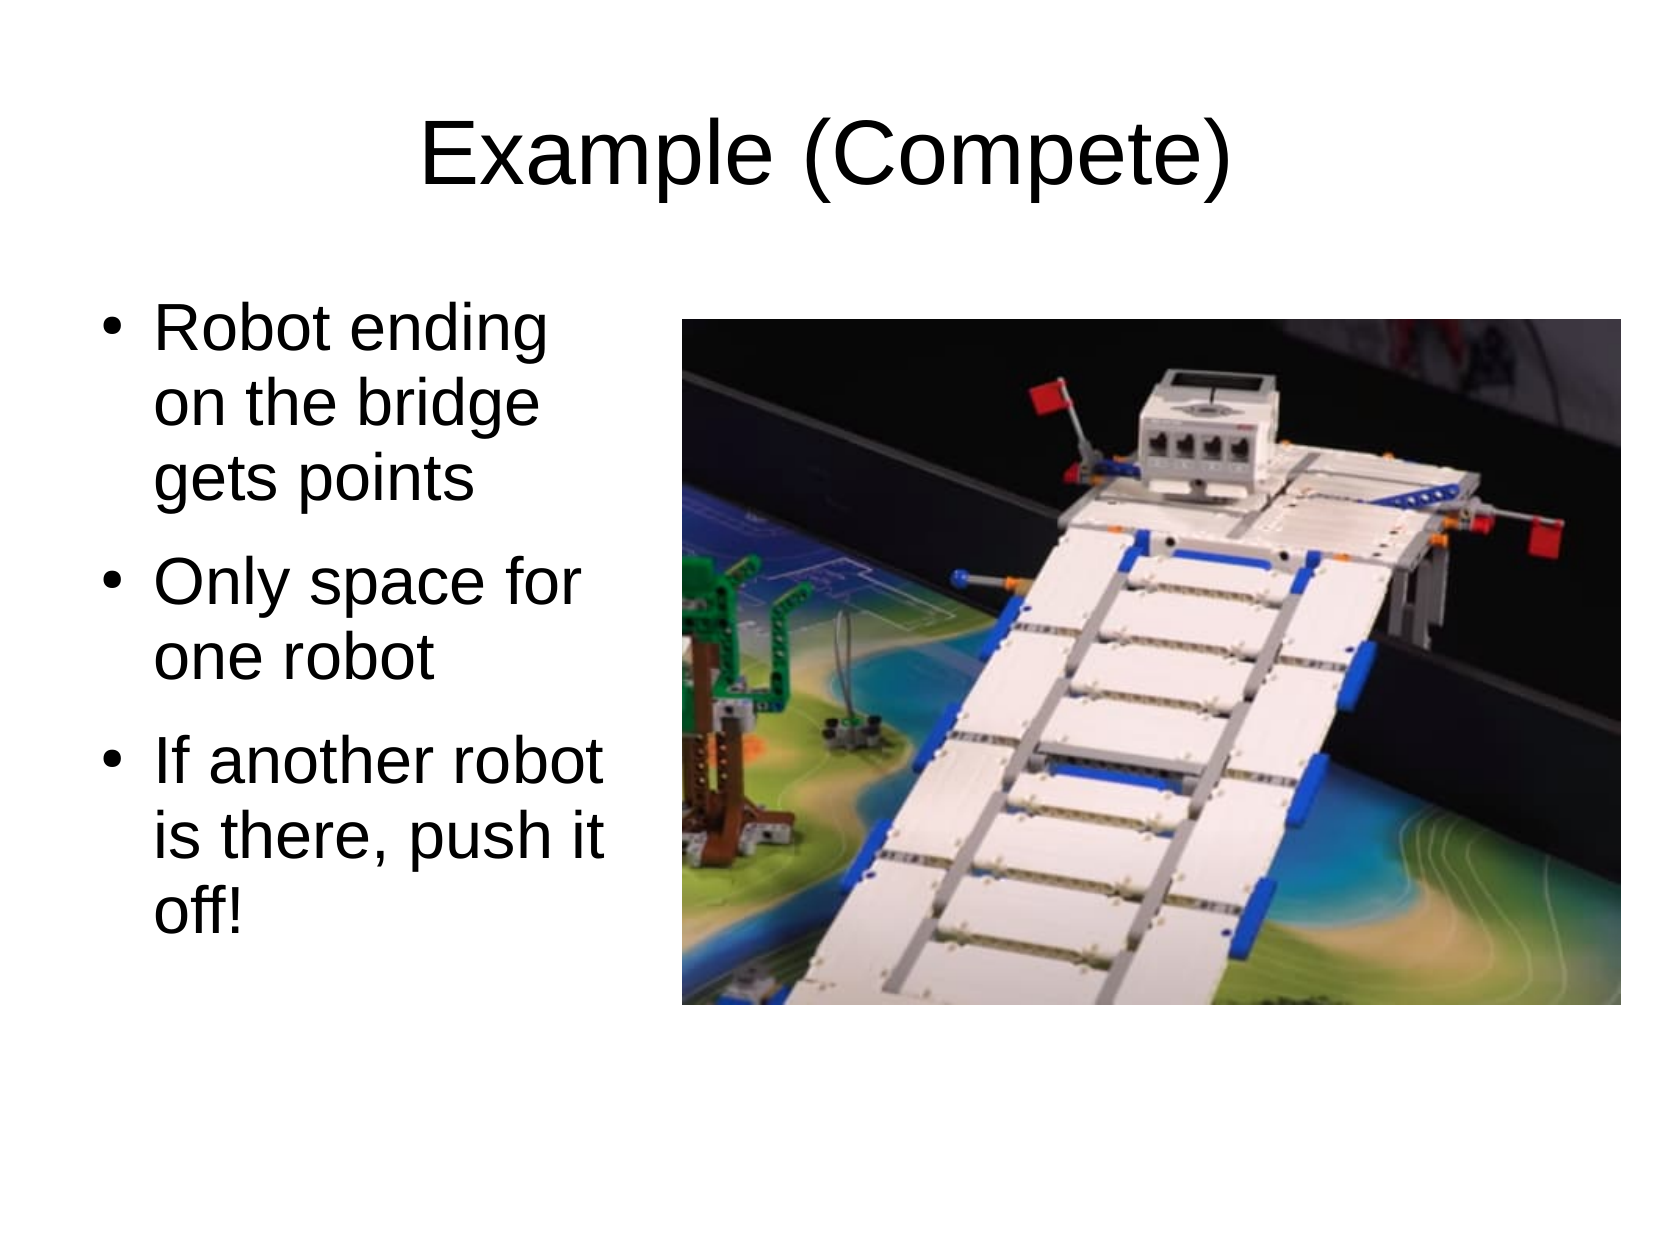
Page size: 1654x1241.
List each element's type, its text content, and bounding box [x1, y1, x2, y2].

title Example (Compete) [82, 49, 1571, 257]
picture [682, 319, 1621, 1006]
list Robot ending on the bridge gets points Only space for one robot If another robot is there, push it off! [82, 290, 616, 1010]
